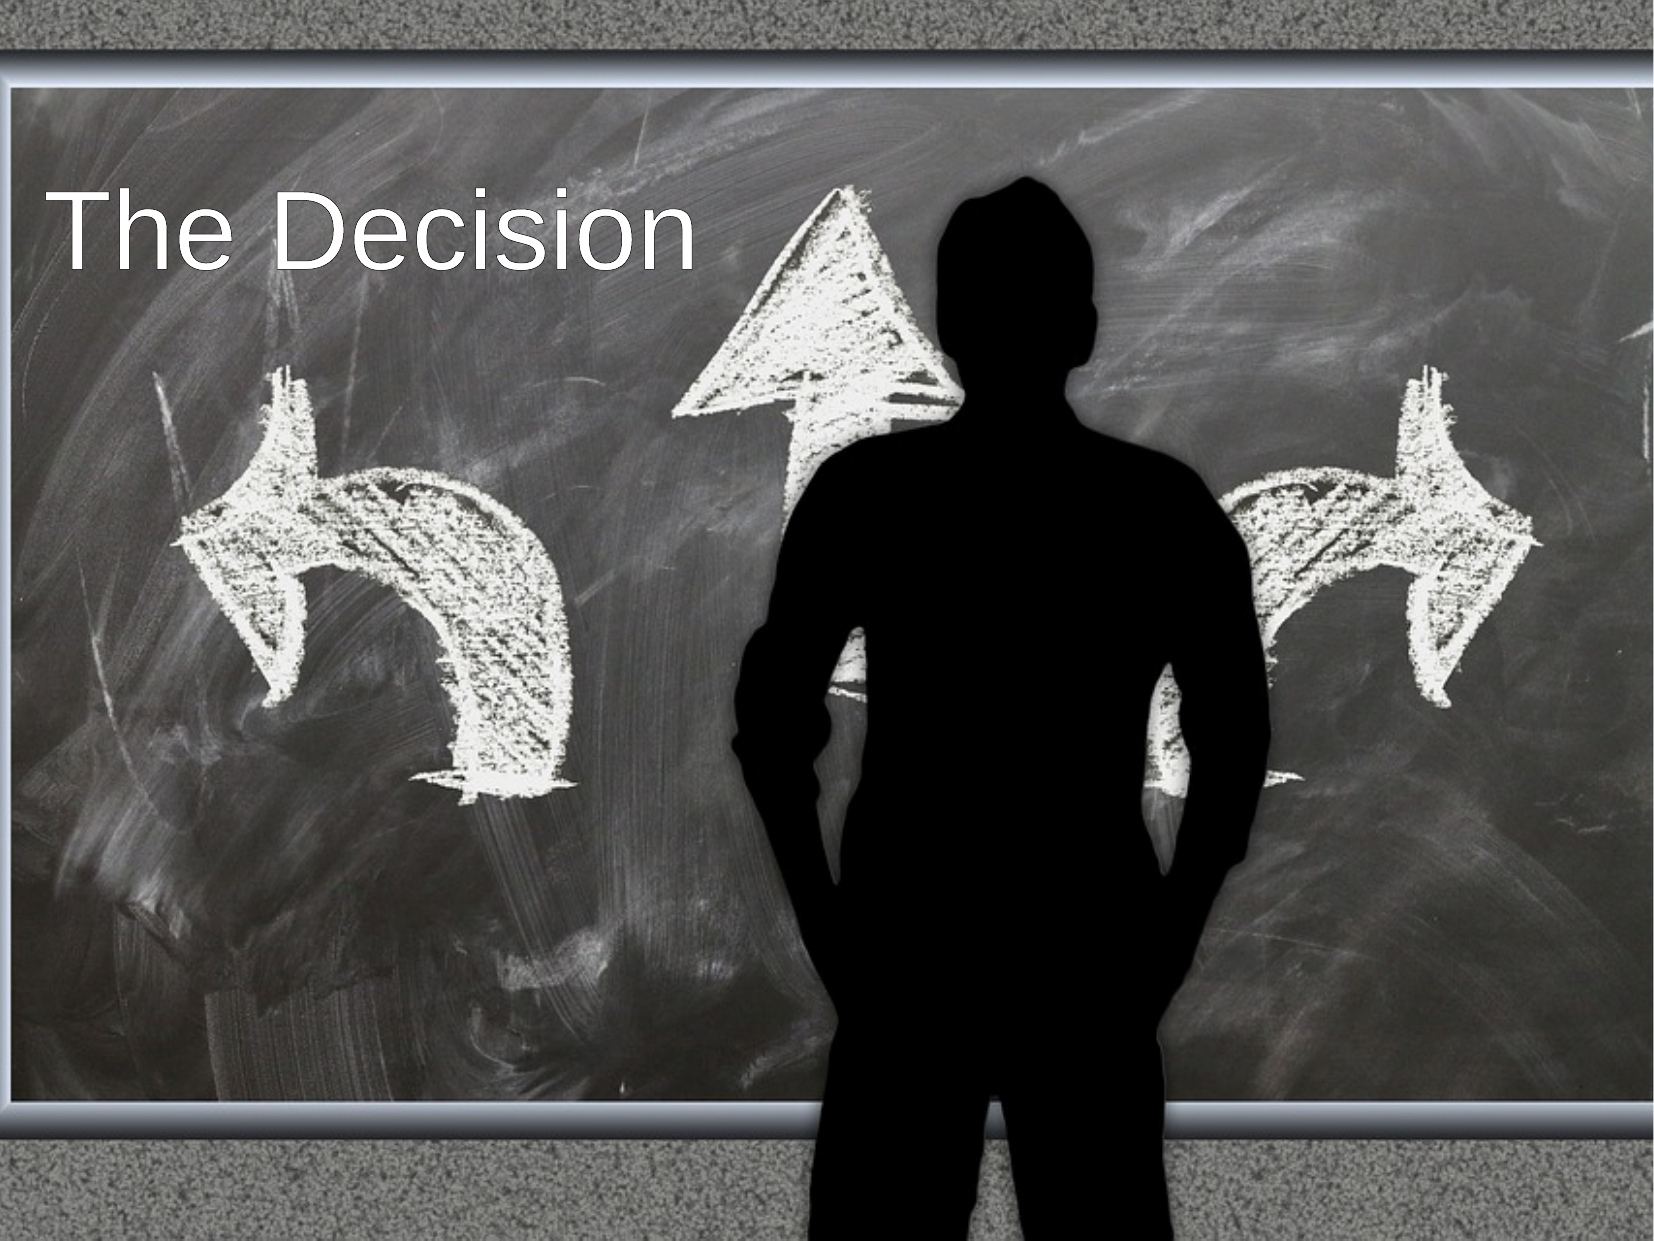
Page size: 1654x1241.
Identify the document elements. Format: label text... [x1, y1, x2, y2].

subtitle The Decision [7, 75, 736, 386]
picture [0, 0, 1654, 1241]
